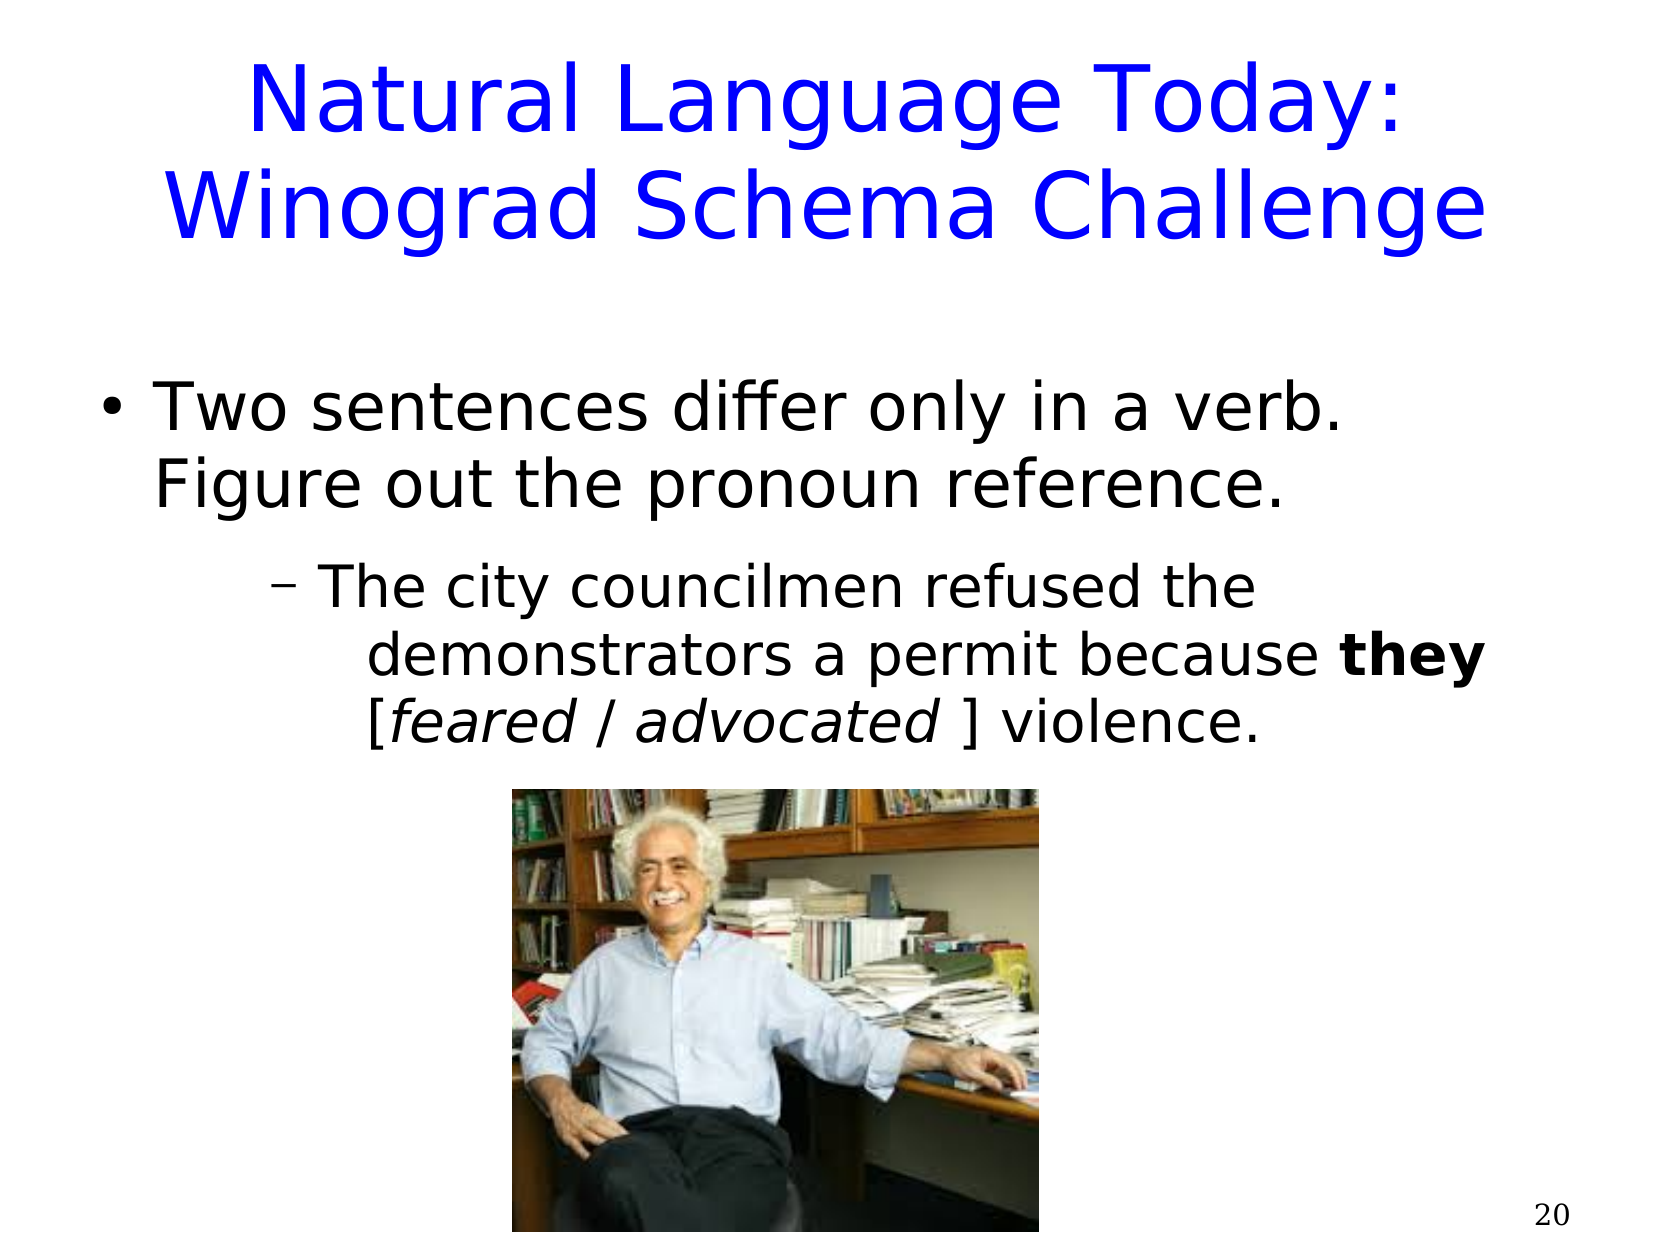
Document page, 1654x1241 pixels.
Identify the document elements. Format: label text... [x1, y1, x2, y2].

picture [512, 789, 1039, 1232]
list Two sentences differ only in a verb. Figure out the pronoun reference. The city councilmen refused the demonstrators a permit because they [feared / advocated ] violence. [82, 290, 1571, 1109]
title Natural Language Today: Winograd Schema Challenge [82, 45, 1571, 261]
